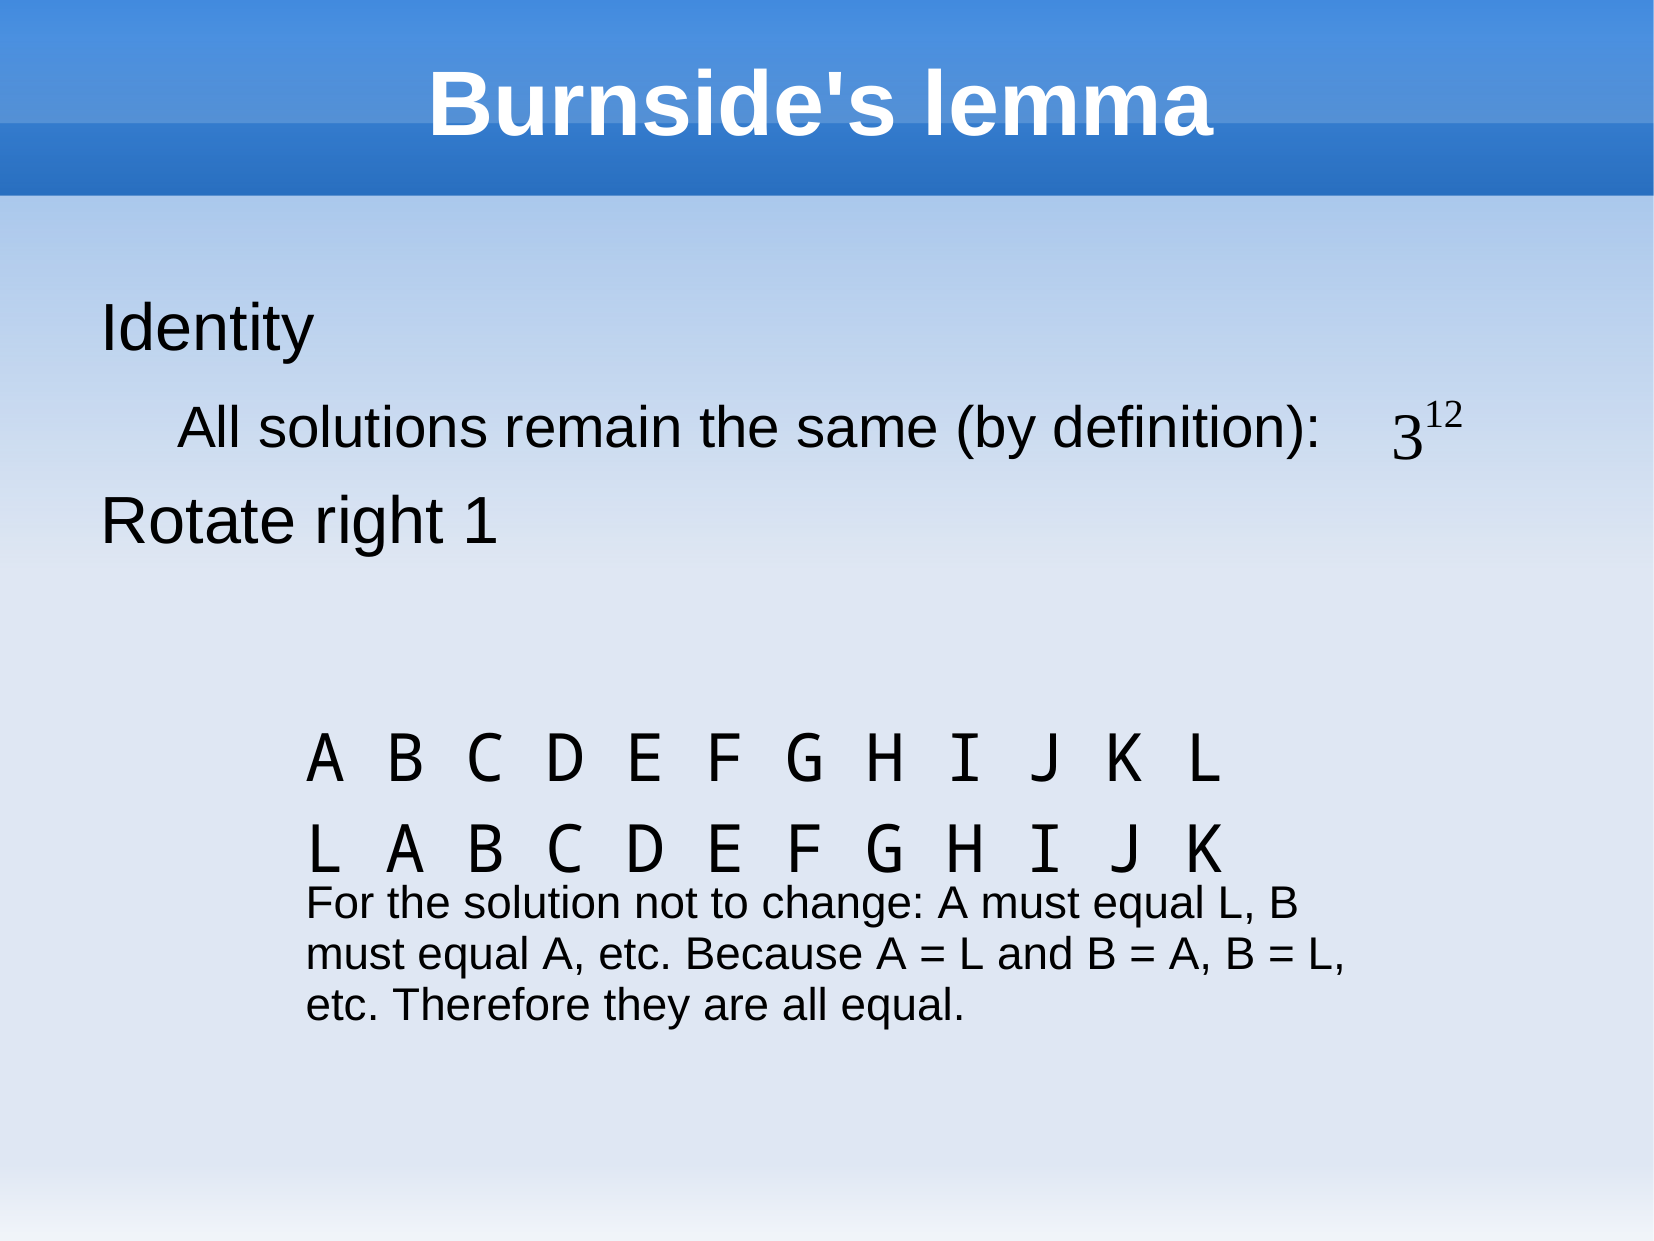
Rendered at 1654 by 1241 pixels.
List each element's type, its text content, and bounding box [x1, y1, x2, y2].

list Identity All solutions remain the same (by definition): Rotate right 1 [82, 290, 1571, 1094]
chart [1385, 389, 1471, 479]
title Burnside's lemma [76, 0, 1565, 208]
text_box For the solution not to change: A must equal L, B must equal A, etc. Because A = L and B = A, B = L, etc. Therefore they are all equal. [290, 869, 1366, 1056]
picture [0, 0, 1654, 1241]
text_box A B C D E F G H I J K L L A B C D E F G H I J K [290, 702, 1315, 865]
